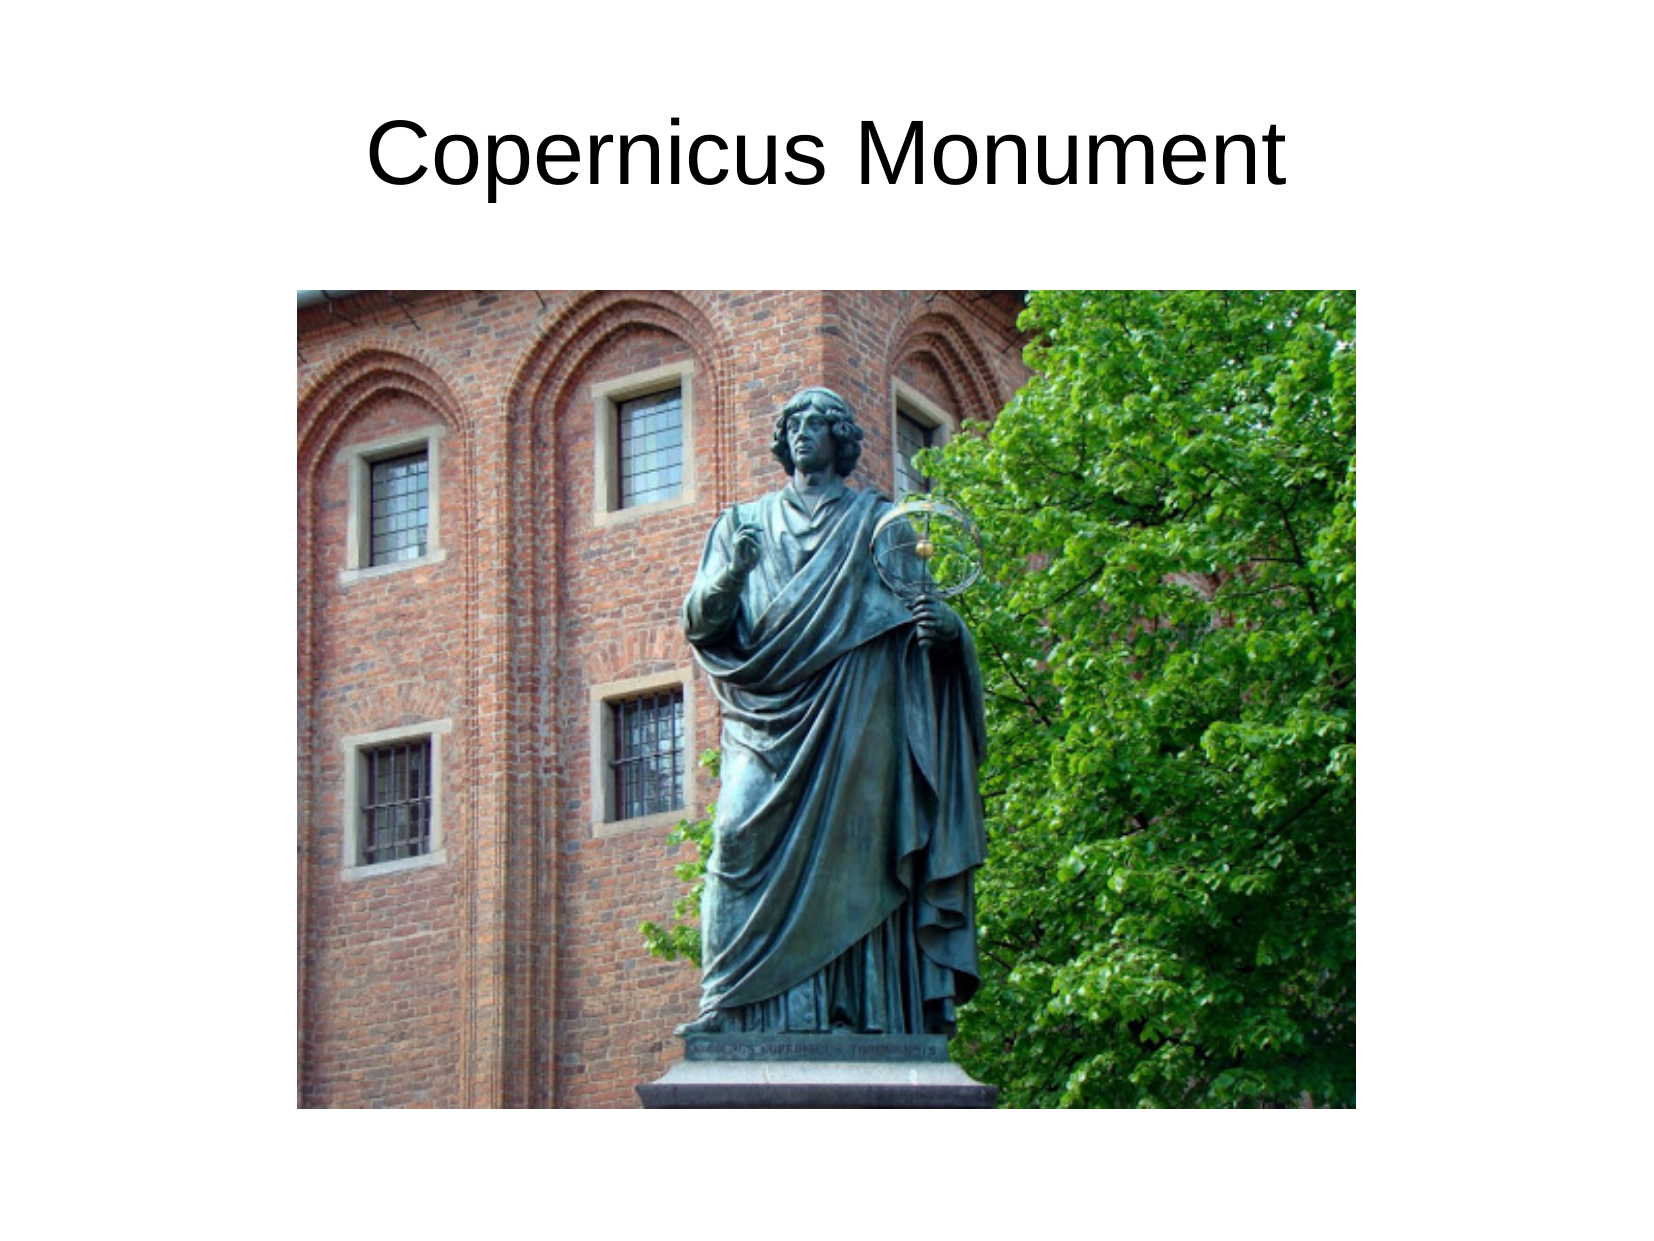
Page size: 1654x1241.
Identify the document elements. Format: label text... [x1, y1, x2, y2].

picture [297, 290, 1356, 1109]
title Copernicus Monument [82, 49, 1571, 257]
